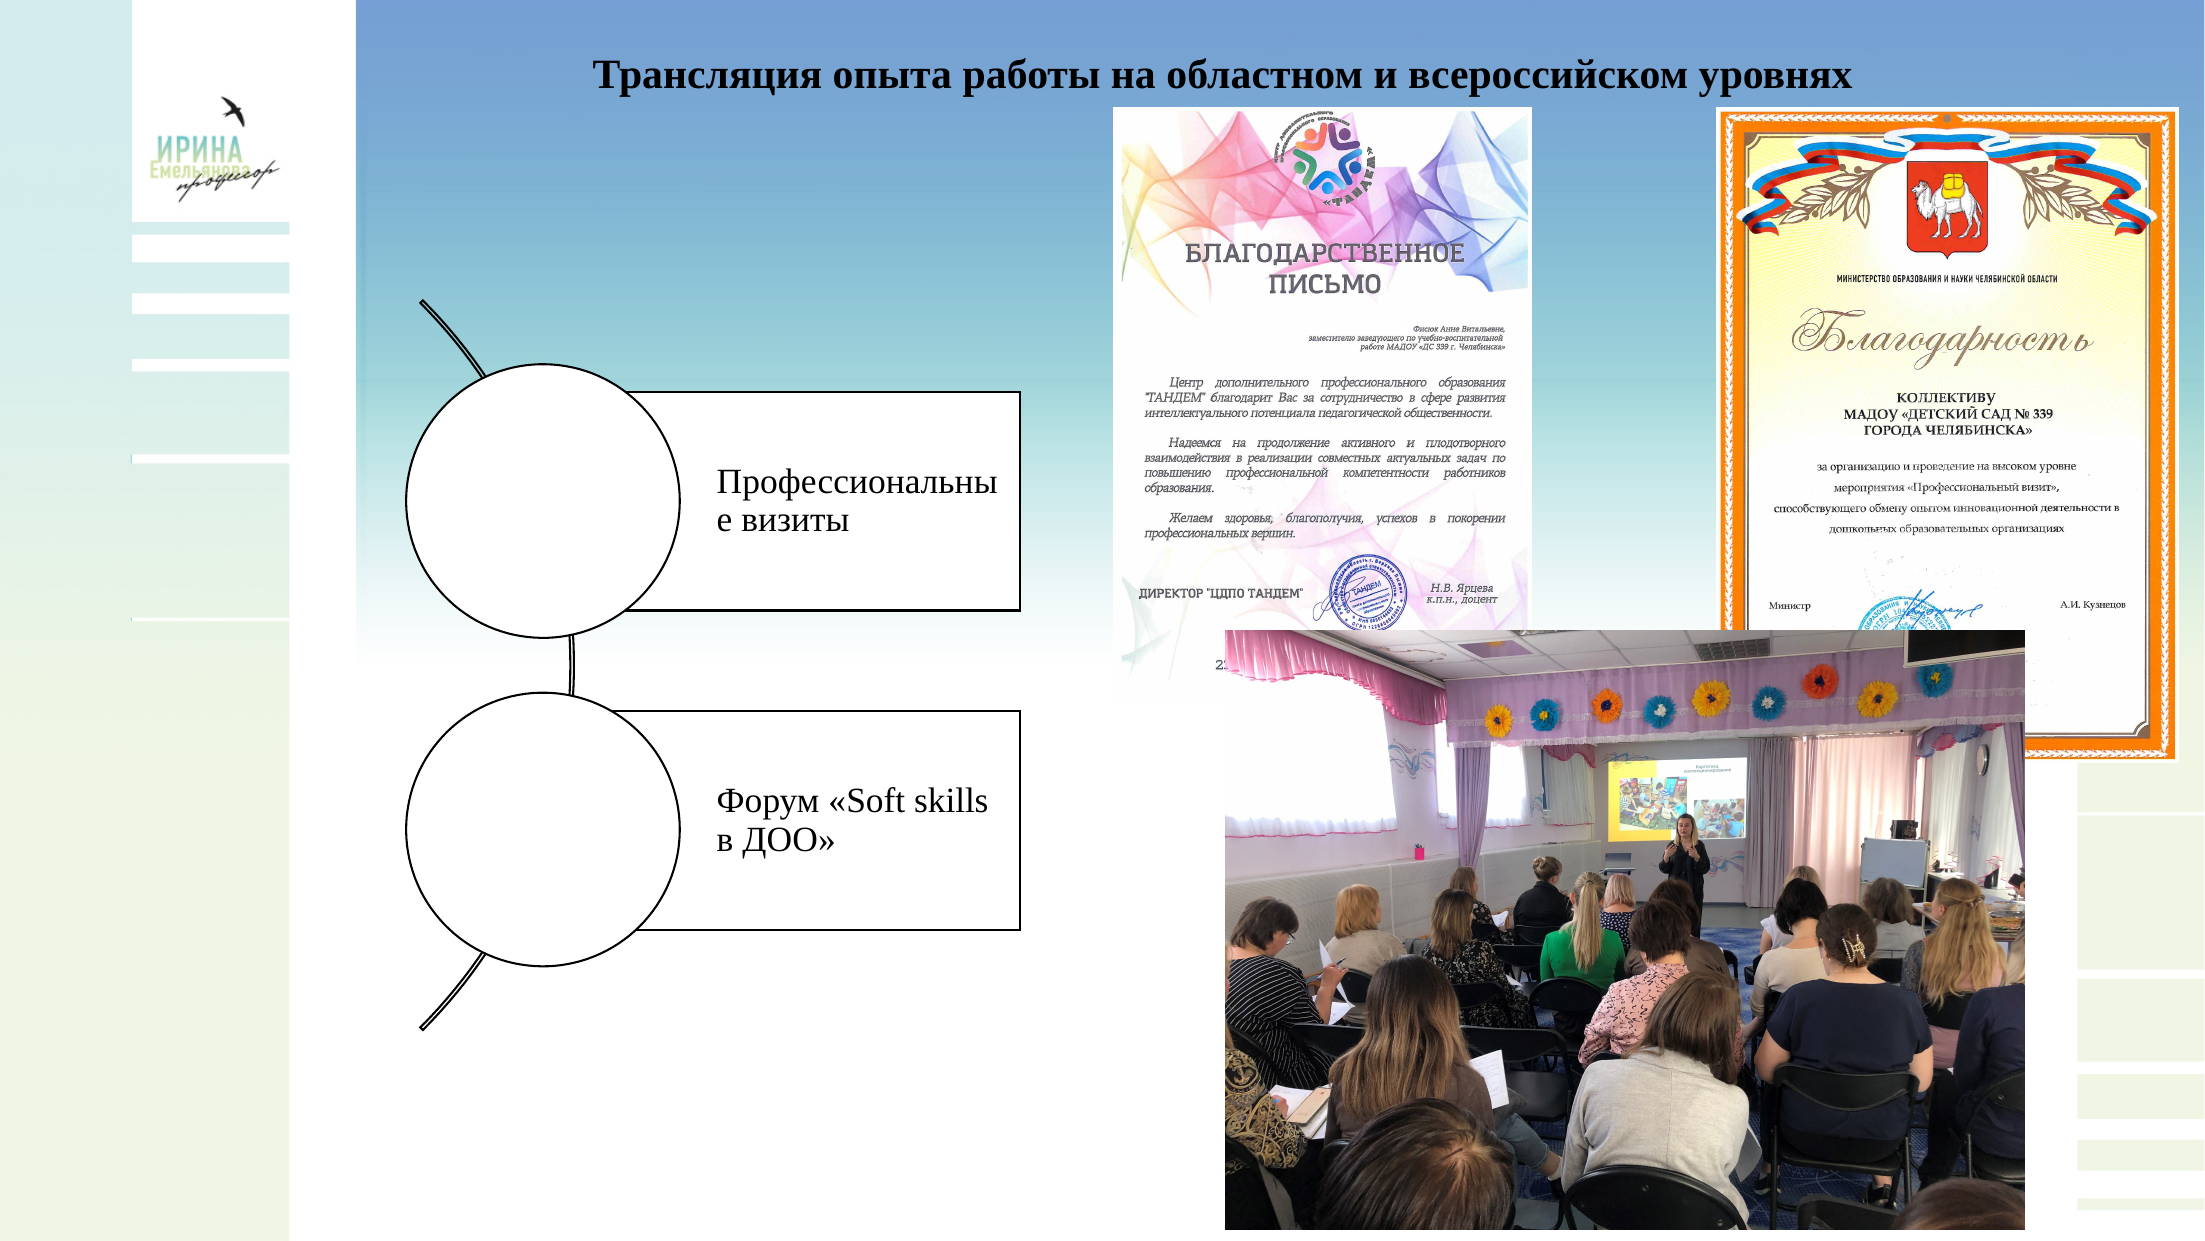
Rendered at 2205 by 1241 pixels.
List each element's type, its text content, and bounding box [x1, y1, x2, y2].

text_box [406, 692, 680, 967]
text_box Трансляция опыта работы на областном и всероссийском уровнях [390, 39, 2066, 106]
picture [0, 0, 2205, 1241]
text_box Форум «Soft skills в ДОО» [614, 711, 1020, 931]
text_box [406, 364, 680, 638]
text_box Профессиональные визиты [626, 391, 1020, 611]
